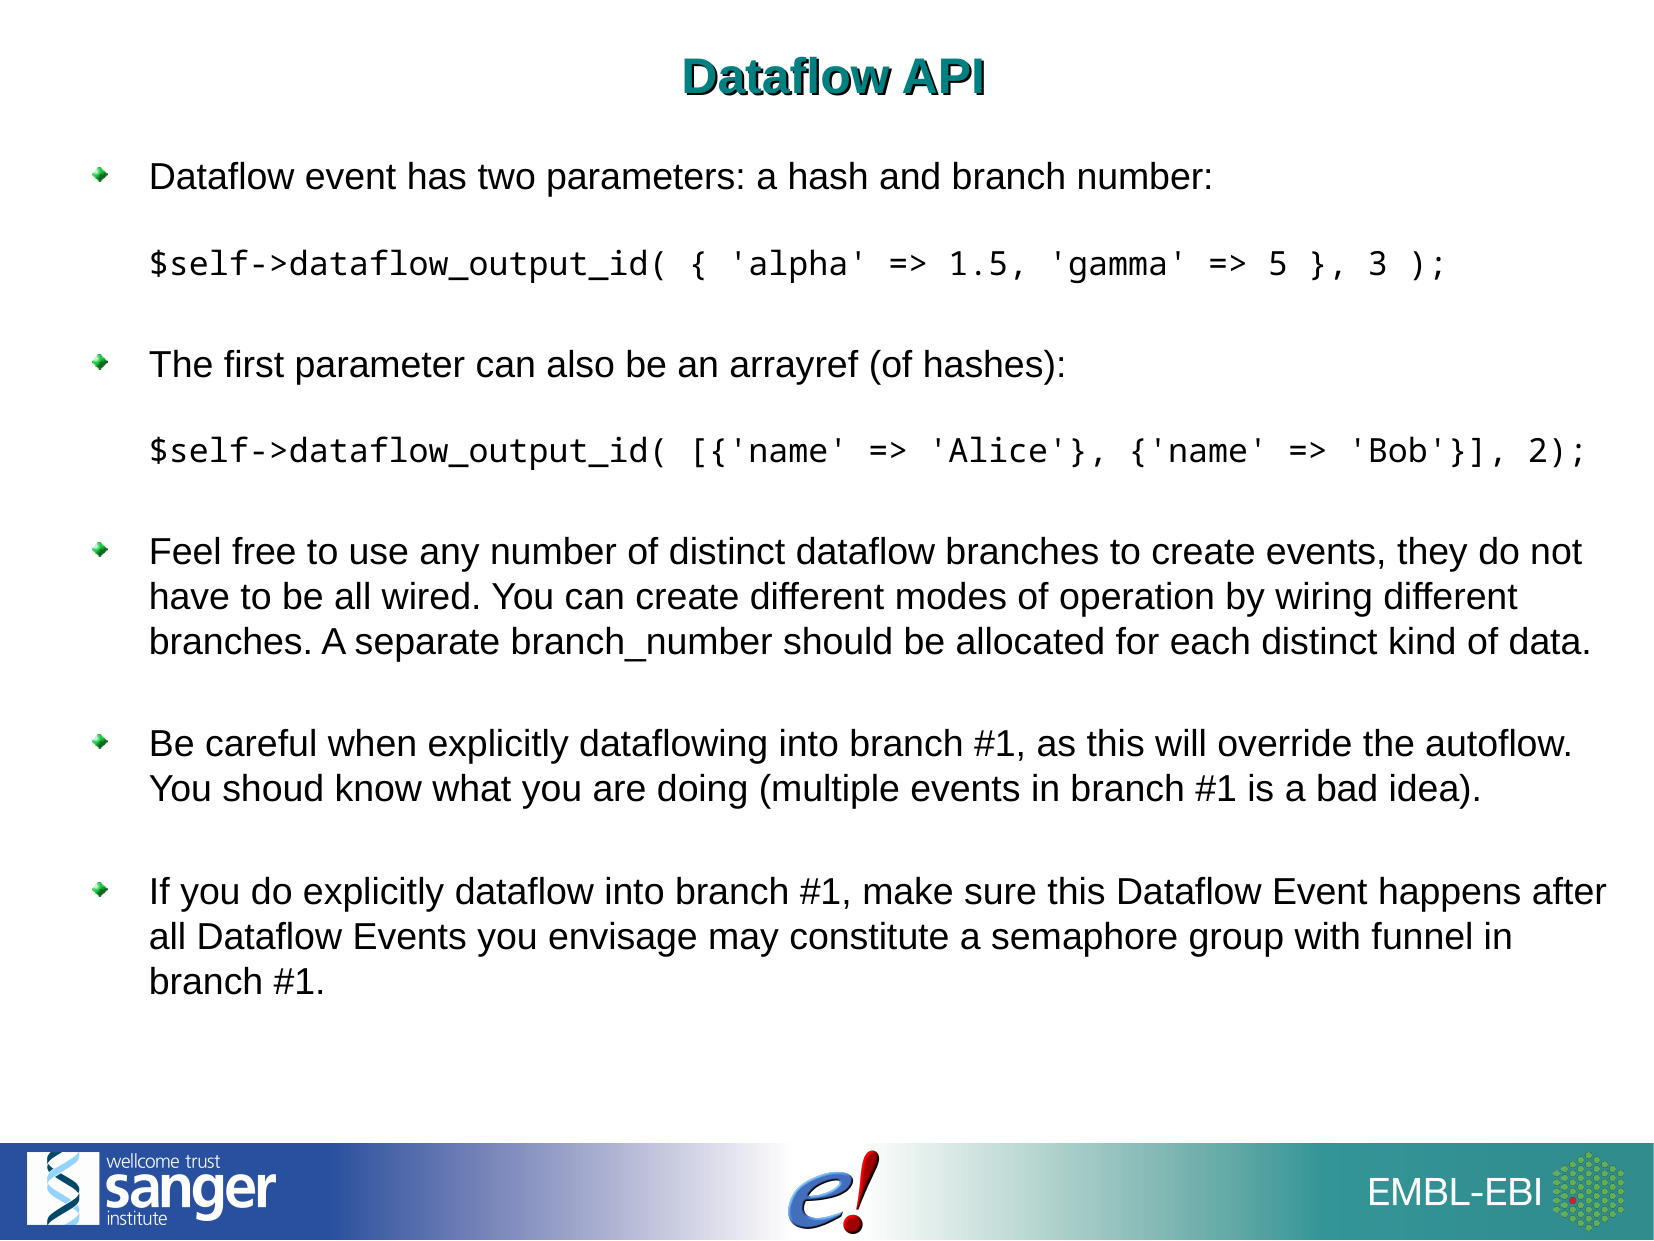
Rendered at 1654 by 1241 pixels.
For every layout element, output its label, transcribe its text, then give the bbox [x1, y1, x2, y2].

picture [0, 1143, 1654, 1240]
list Dataflow event has two parameters: a hash and branch number: $self->dataflow_output_id( { 'alpha' => 1.5, 'gamma' => 5 }, 3 ); The first parameter can also be an arrayref (of hashes): $self->dataflow_output_id( [{'name' => 'Alice'}, {'name' => 'Bob'}], 2); Feel free to use any number of distinct dataflow branches to create events, they do not have to be all wired. You can create different modes of operation by wiring different branches. A separate branch_number should be allocated for each distinct kind of data. Be careful when explicitly dataflowing into branch #1, as this will override the autoflow. You shoud know what you are doing (multiple events in branch #1 is a bad idea). If you do explicitly dataflow into branch #1, make sure this Dataflow Event happens after all Dataflow Events you envisage may constitute a semaphore group with funnel in branch #1. [59, 137, 1625, 1093]
title Dataflow API [442, 26, 1187, 119]
